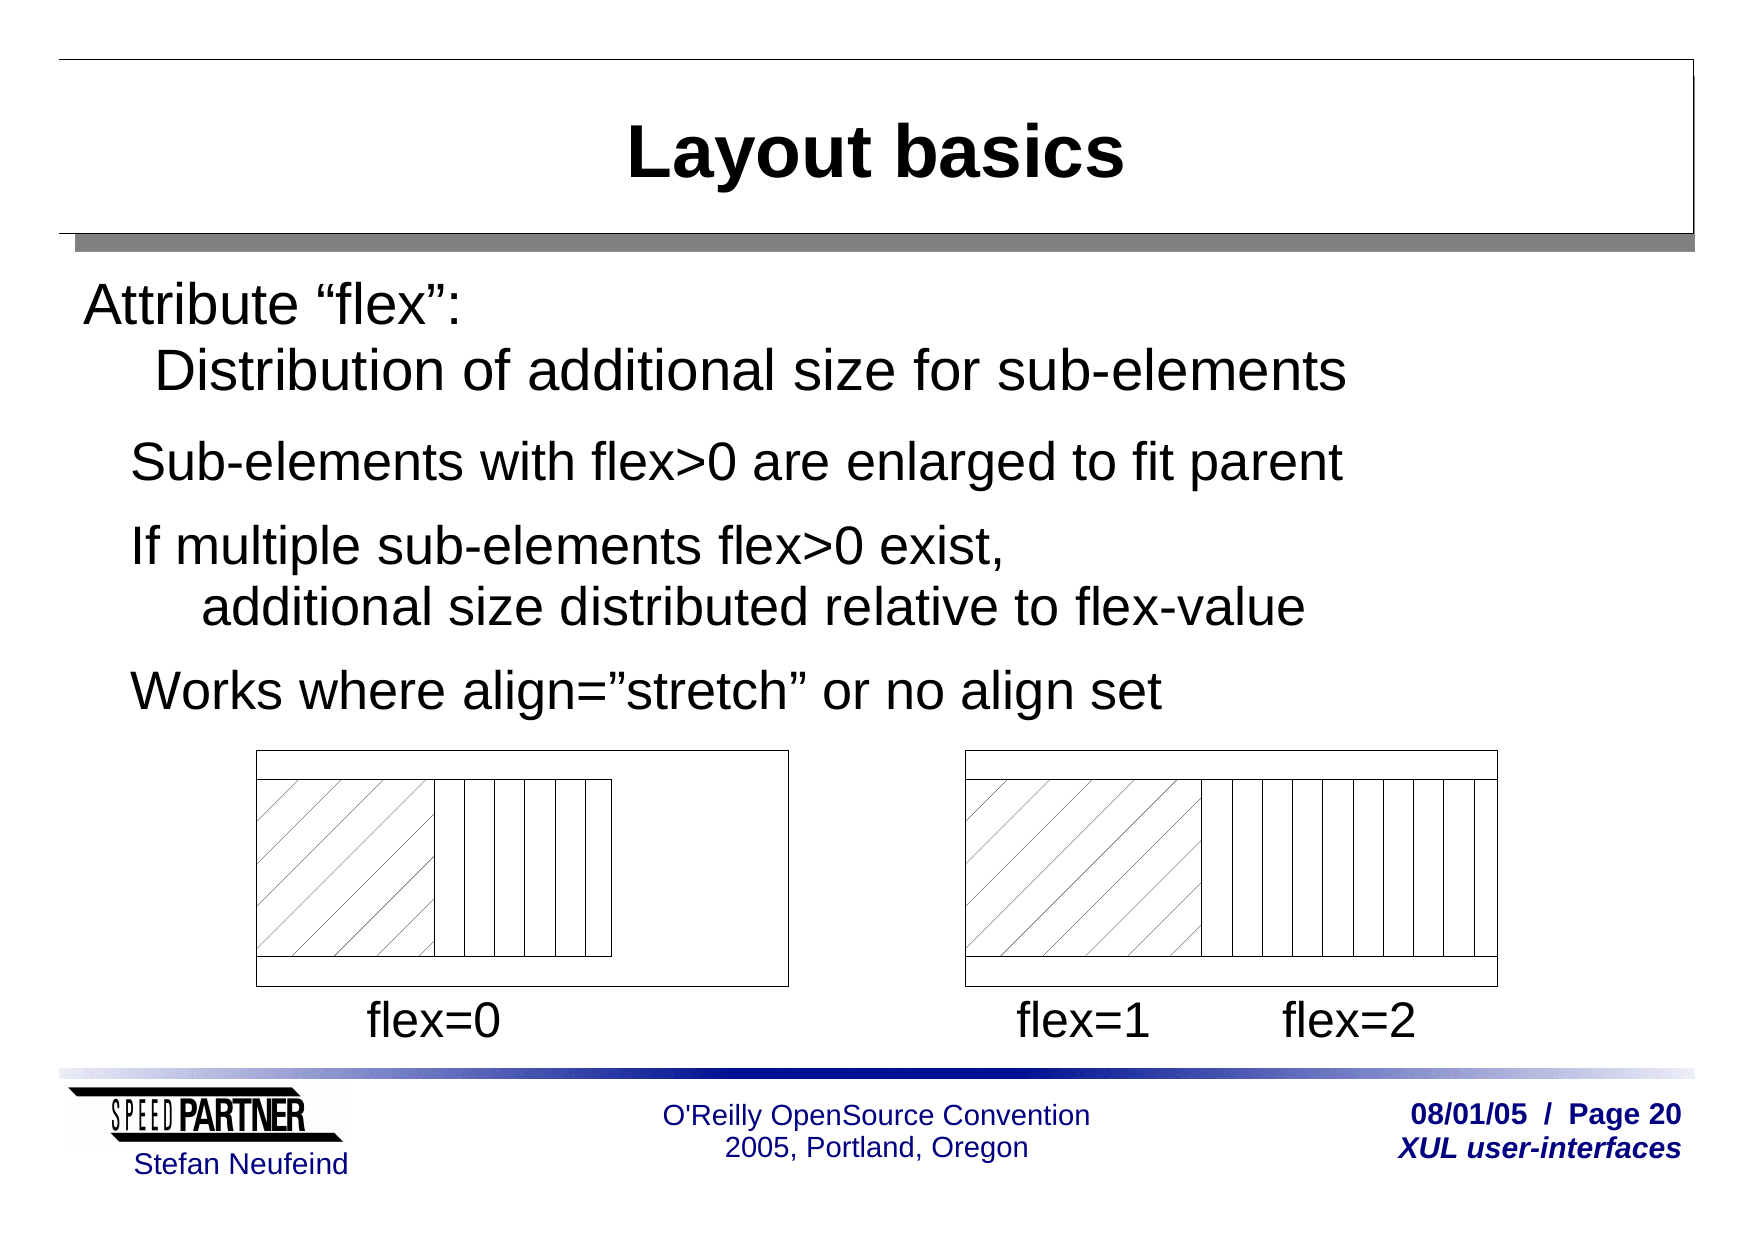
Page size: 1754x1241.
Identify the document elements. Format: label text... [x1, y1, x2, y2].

text_box flex=1 [1016, 992, 1151, 1049]
text_box flex=0 [366, 992, 502, 1049]
list Attribute “flex”: Distribution of additional size for sub-elements Sub-elements with flex>0 are enlarged to fit parent If multiple sub-elements flex>0 exist, additional size distributed relative to flex-value Works where align=”stretch” or no align set [71, 272, 1695, 1055]
picture [59, 1068, 1695, 1079]
picture [64, 1082, 348, 1146]
text_box flex=2 [1282, 992, 1417, 1049]
text_box [256, 779, 612, 957]
text_box [965, 779, 1498, 957]
title Layout basics [59, 59, 1695, 244]
